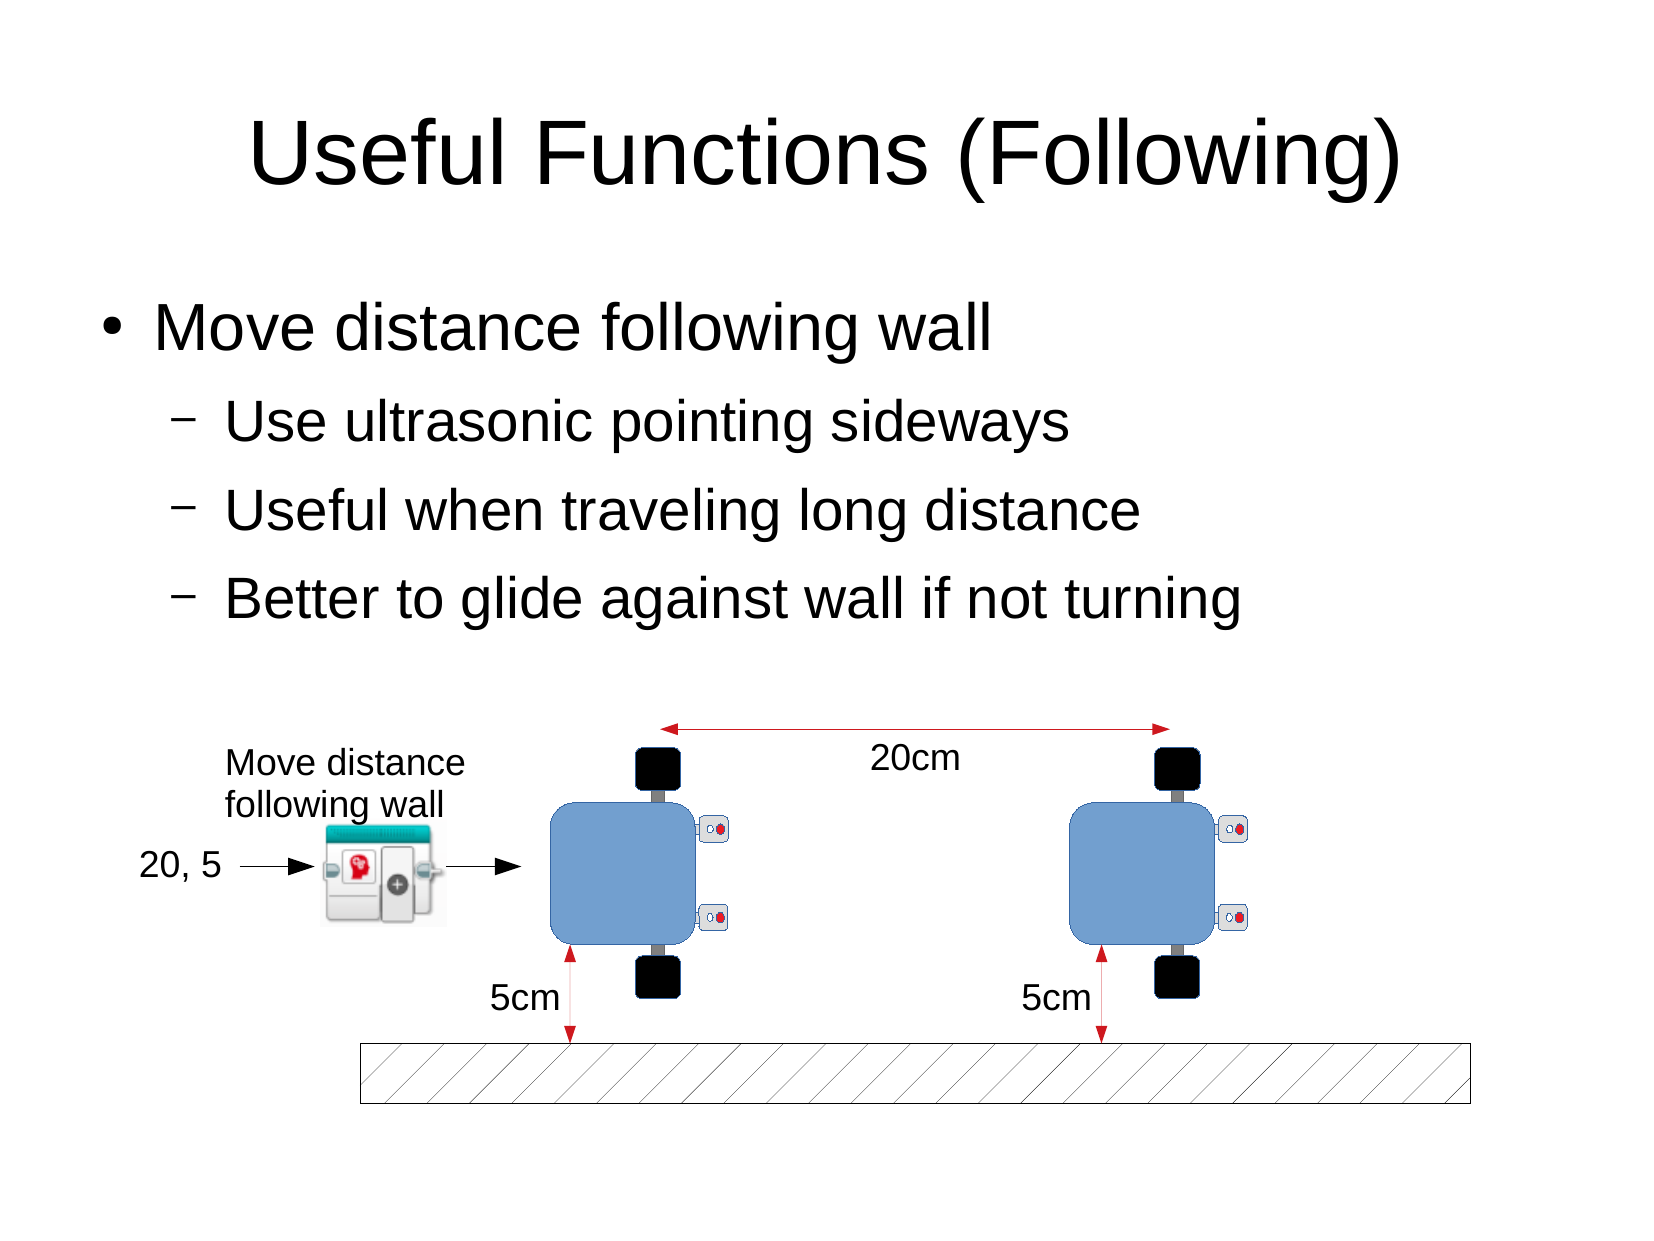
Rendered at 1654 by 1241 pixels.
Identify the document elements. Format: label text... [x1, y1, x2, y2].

text_box [360, 1043, 1471, 1104]
picture [320, 833, 447, 927]
text_box 5cm [475, 968, 611, 1068]
list Move distance following wall Use ultrasonic pointing sideways Useful when traveling long distance Better to glide against wall if not turning [82, 290, 1571, 1010]
text_box 20, 5 [101, 836, 237, 894]
text_box [550, 747, 729, 999]
text_box 5cm [1006, 968, 1142, 1068]
text_box [1069, 747, 1248, 999]
text_box 20cm [855, 729, 991, 829]
text_box Move distance following wall [210, 733, 496, 833]
title Useful Functions (Following) [82, 49, 1571, 257]
